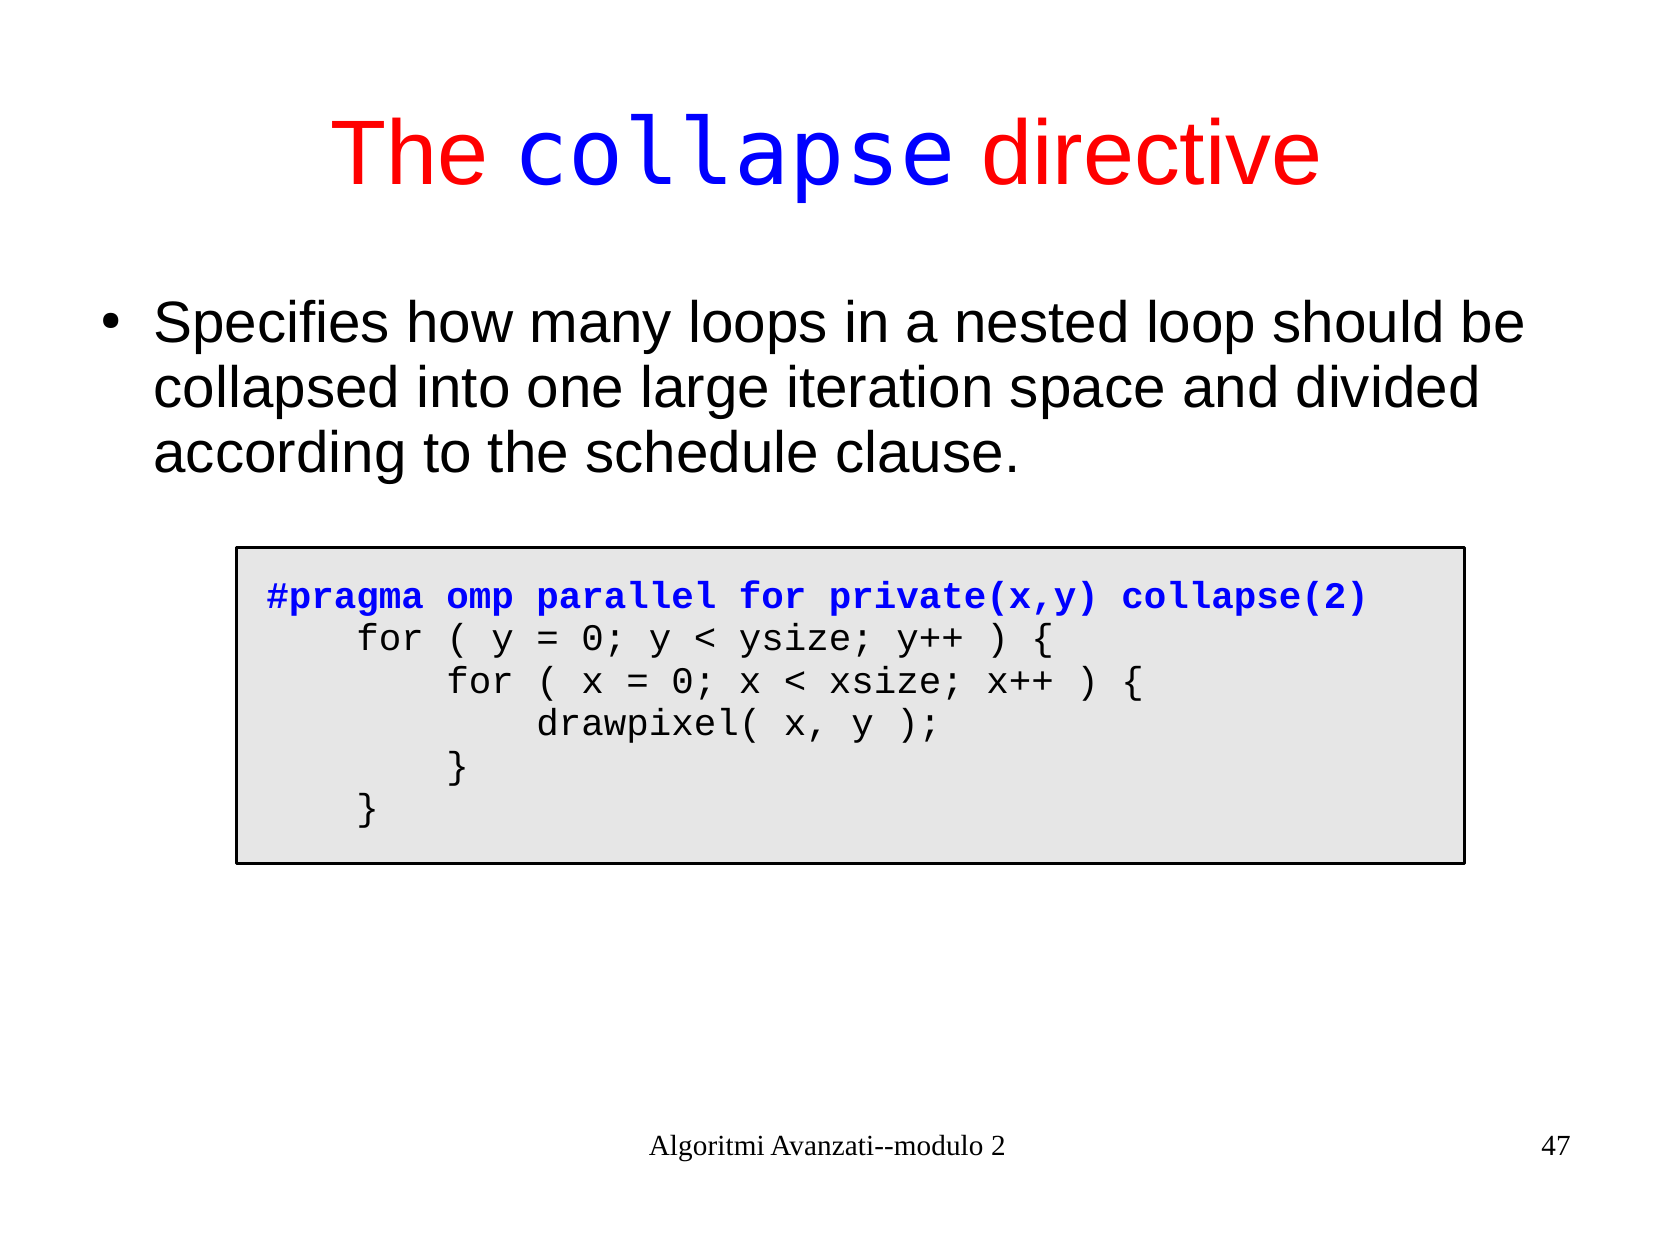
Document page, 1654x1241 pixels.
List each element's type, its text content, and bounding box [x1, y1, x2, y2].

text_box #pragma omp parallel for private(x,y) collapse(2) for ( y = 0; y < ysize; y++ ) { for ( x = 0; x < xsize; x++ ) { drawpixel( x, y ); } } [236, 547, 1465, 864]
text_box [328, 747, 1557, 818]
list Specifies how many loops in a nested loop should be collapsed into one large iteration space and divided according to the schedule clause. [82, 290, 1571, 1109]
title The collapse directive [82, 49, 1571, 257]
